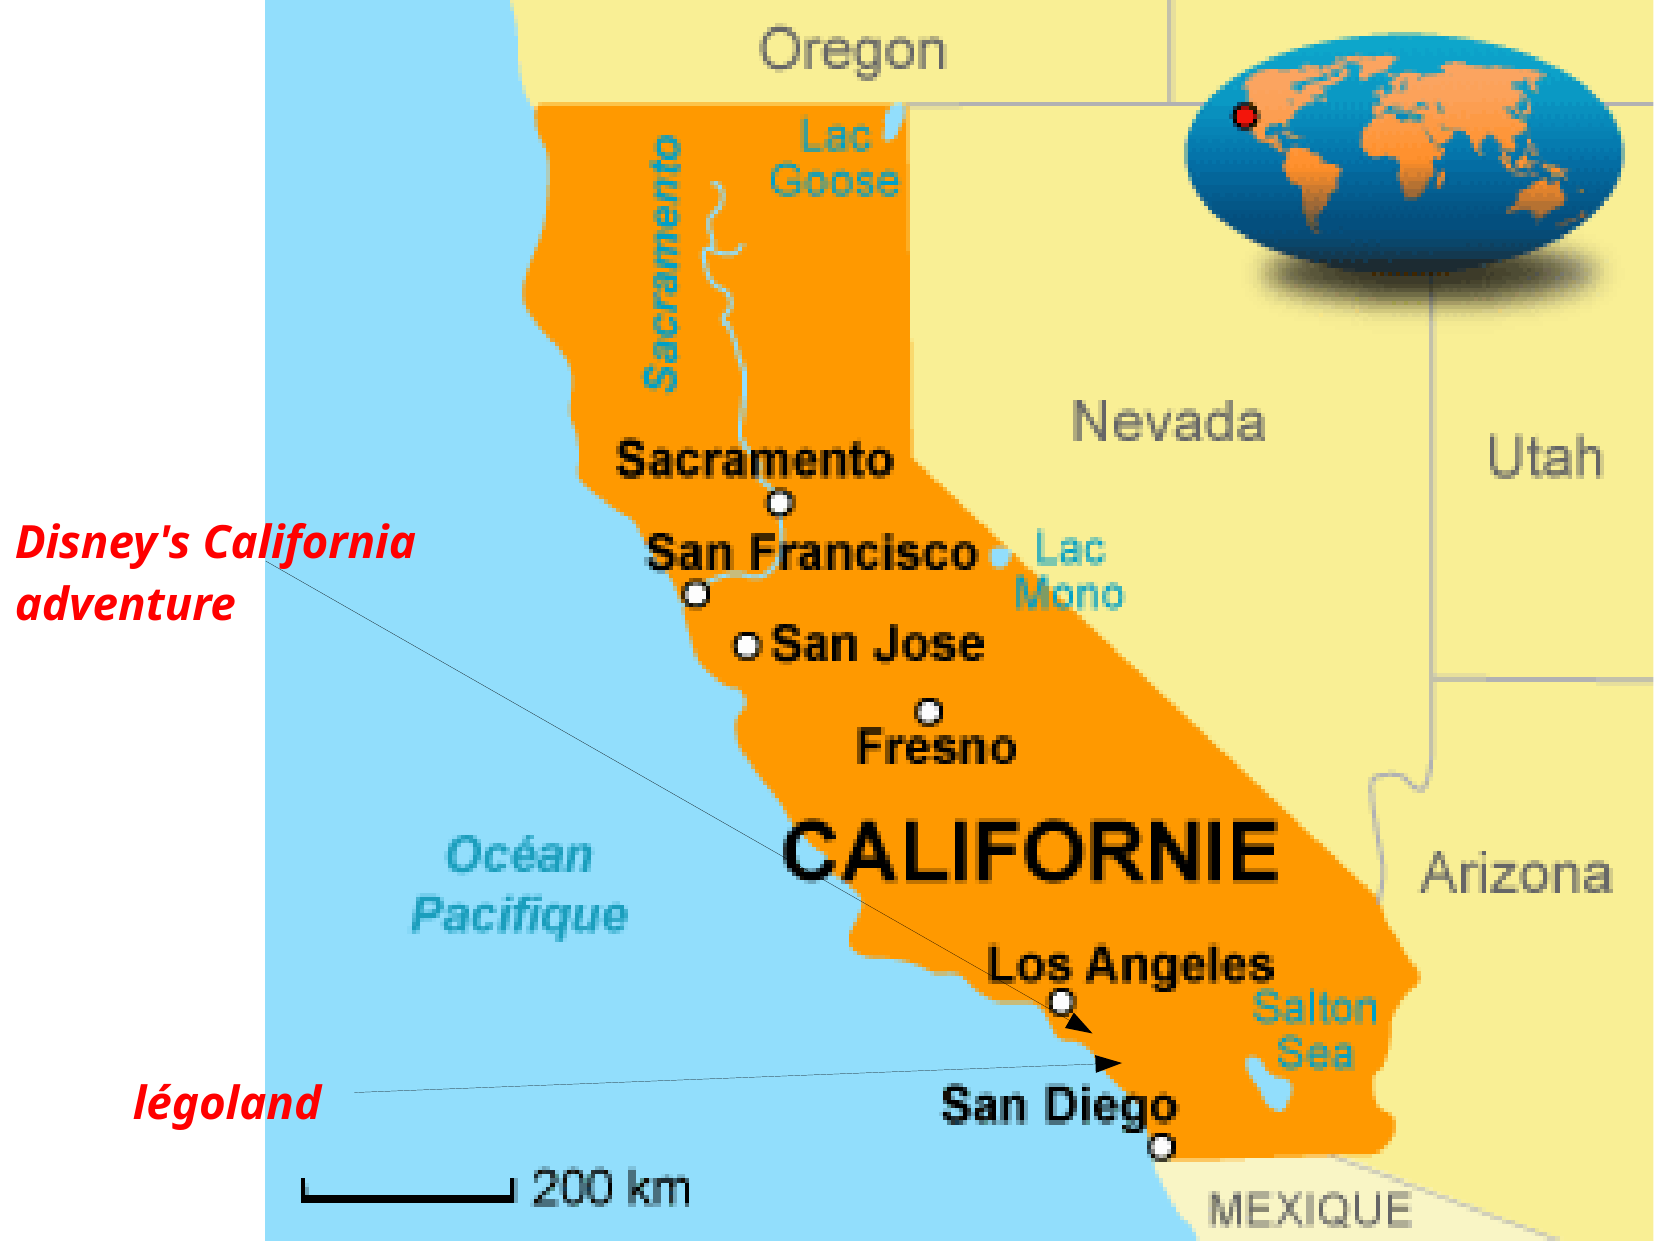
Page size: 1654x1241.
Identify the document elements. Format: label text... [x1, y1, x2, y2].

picture [265, 0, 1654, 1241]
text_box Disney's California adventure [0, 501, 502, 645]
text_box légoland [118, 1062, 443, 1142]
